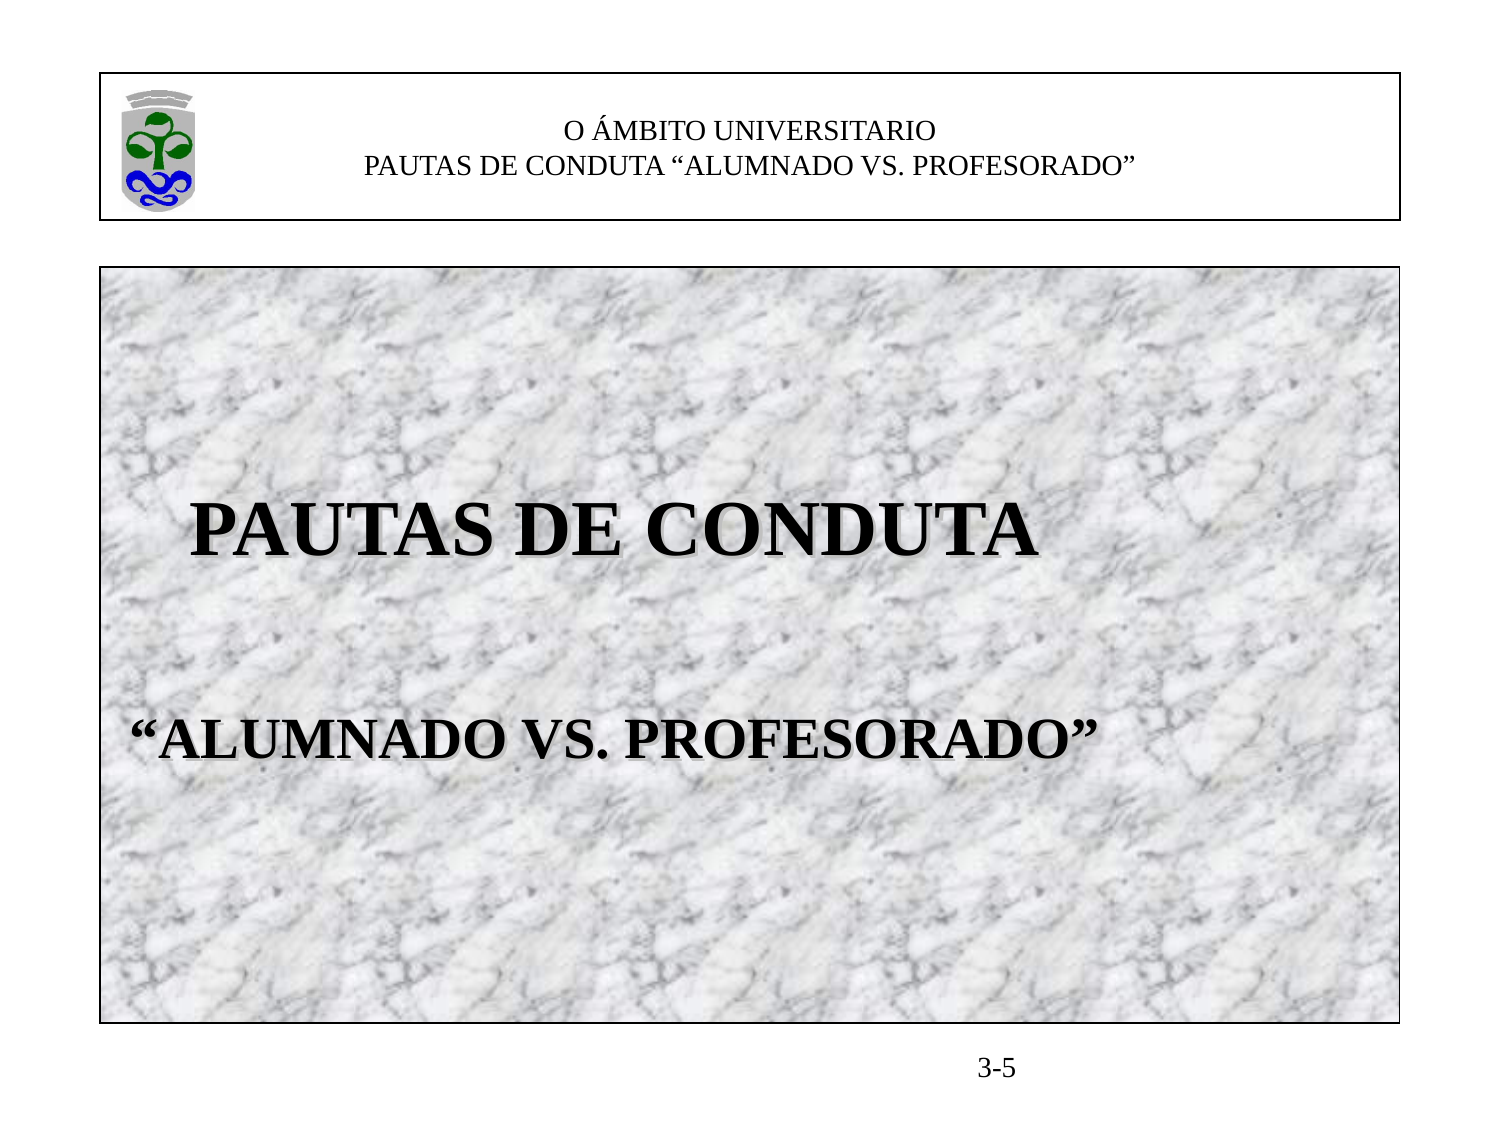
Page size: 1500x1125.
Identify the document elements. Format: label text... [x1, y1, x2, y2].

text_box 3-5 [962, 1040, 1423, 1083]
text_box PAUTAS DE CONDUTA “ALUMNADO VS. PROFESORADO” [101, 268, 1399, 1022]
